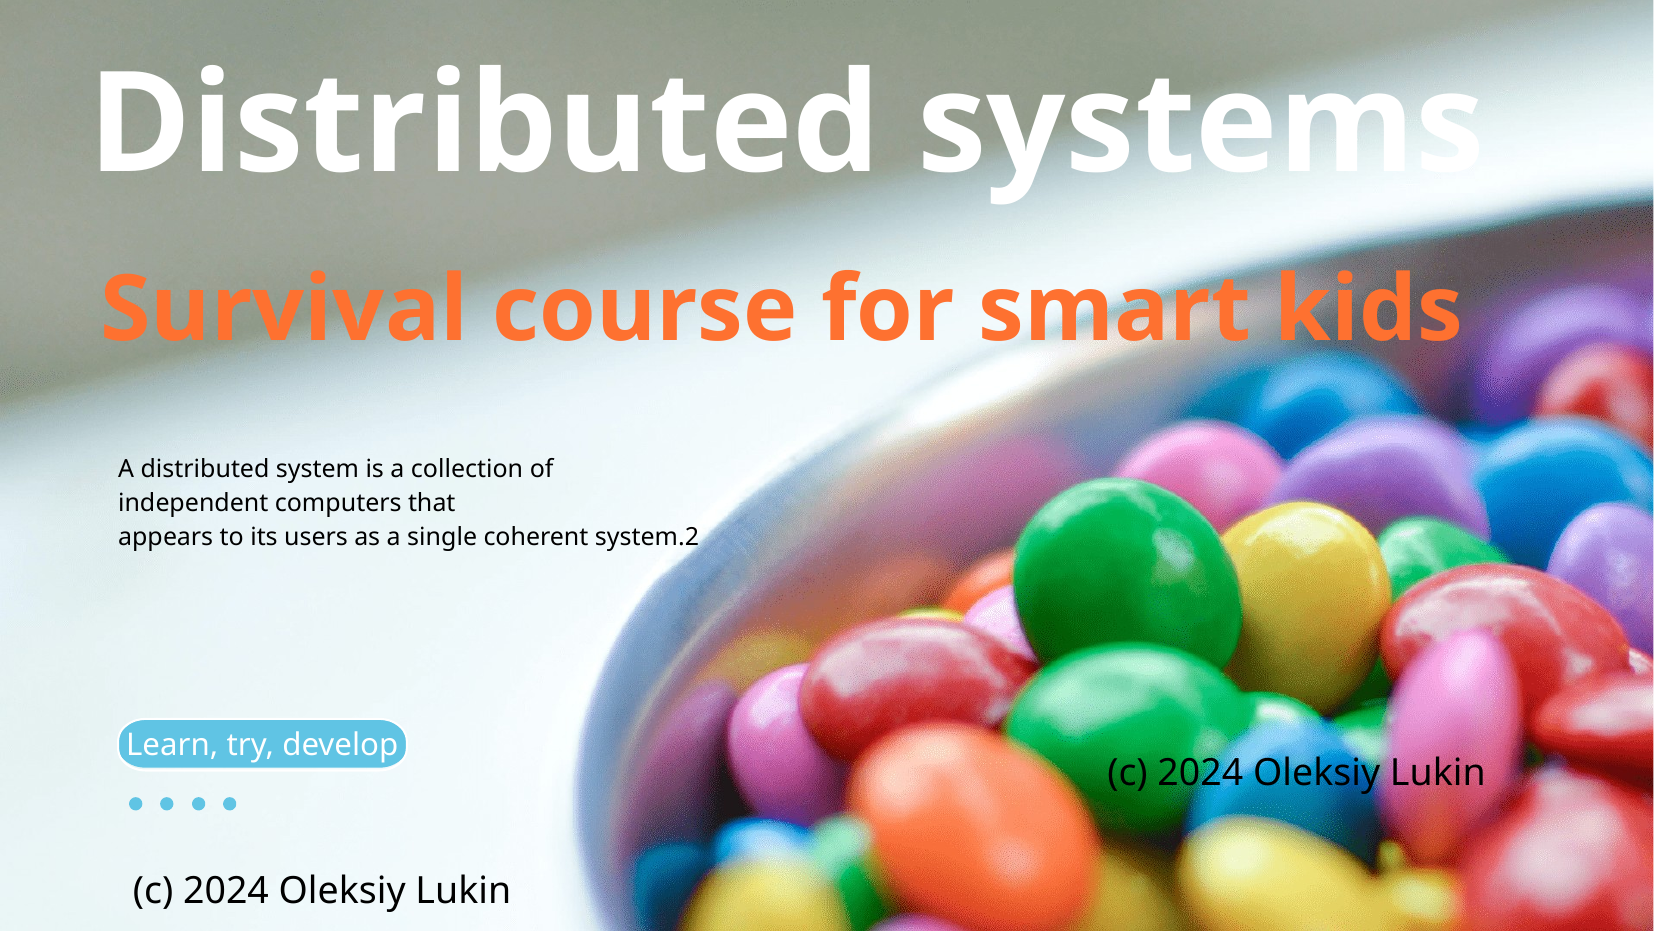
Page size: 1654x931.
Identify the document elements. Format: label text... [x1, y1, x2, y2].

picture [0, 0, 1654, 931]
text_box Learn, try, develop [120, 720, 405, 768]
text_box [192, 797, 206, 811]
text_box [129, 797, 143, 811]
title Distributed systems [88, 0, 1625, 237]
title Survival course for smart kids [88, 179, 1477, 430]
text_box [223, 797, 237, 811]
text_box (c) 2024 Oleksiy Lukin [1092, 738, 1625, 856]
text_box (c) 2024 Oleksiy Lukin [118, 856, 562, 931]
title A distributed system is a collection of independent computers that appears to its users as a single coherent system.2 [118, 430, 709, 590]
text_box [160, 797, 174, 811]
